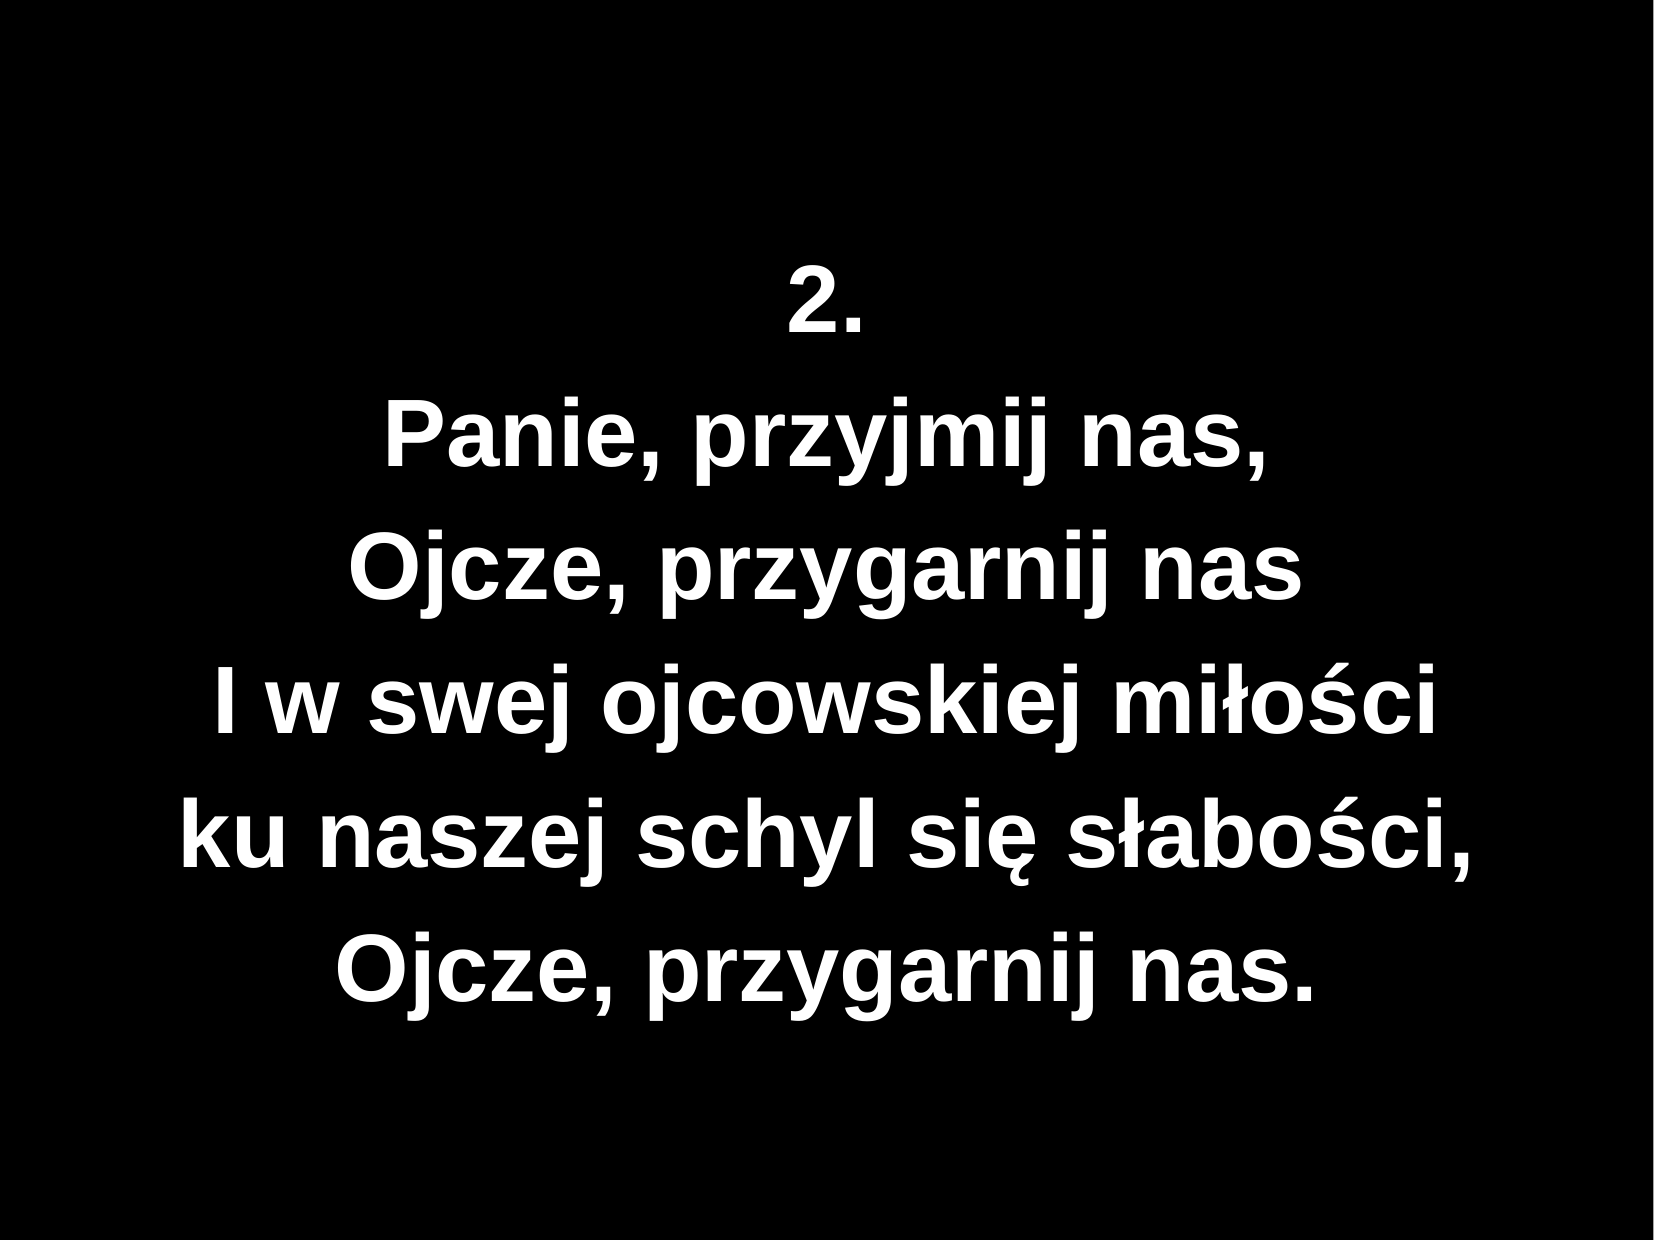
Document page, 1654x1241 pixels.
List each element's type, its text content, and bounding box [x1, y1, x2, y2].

subtitle 2. Panie, przyjmij nas, Ojcze, przygarnij nas I w swej ojcowskiej miłości ku naszej schyl się słabości, Ojcze, przygarnij nas. [0, 0, 1654, 1241]
